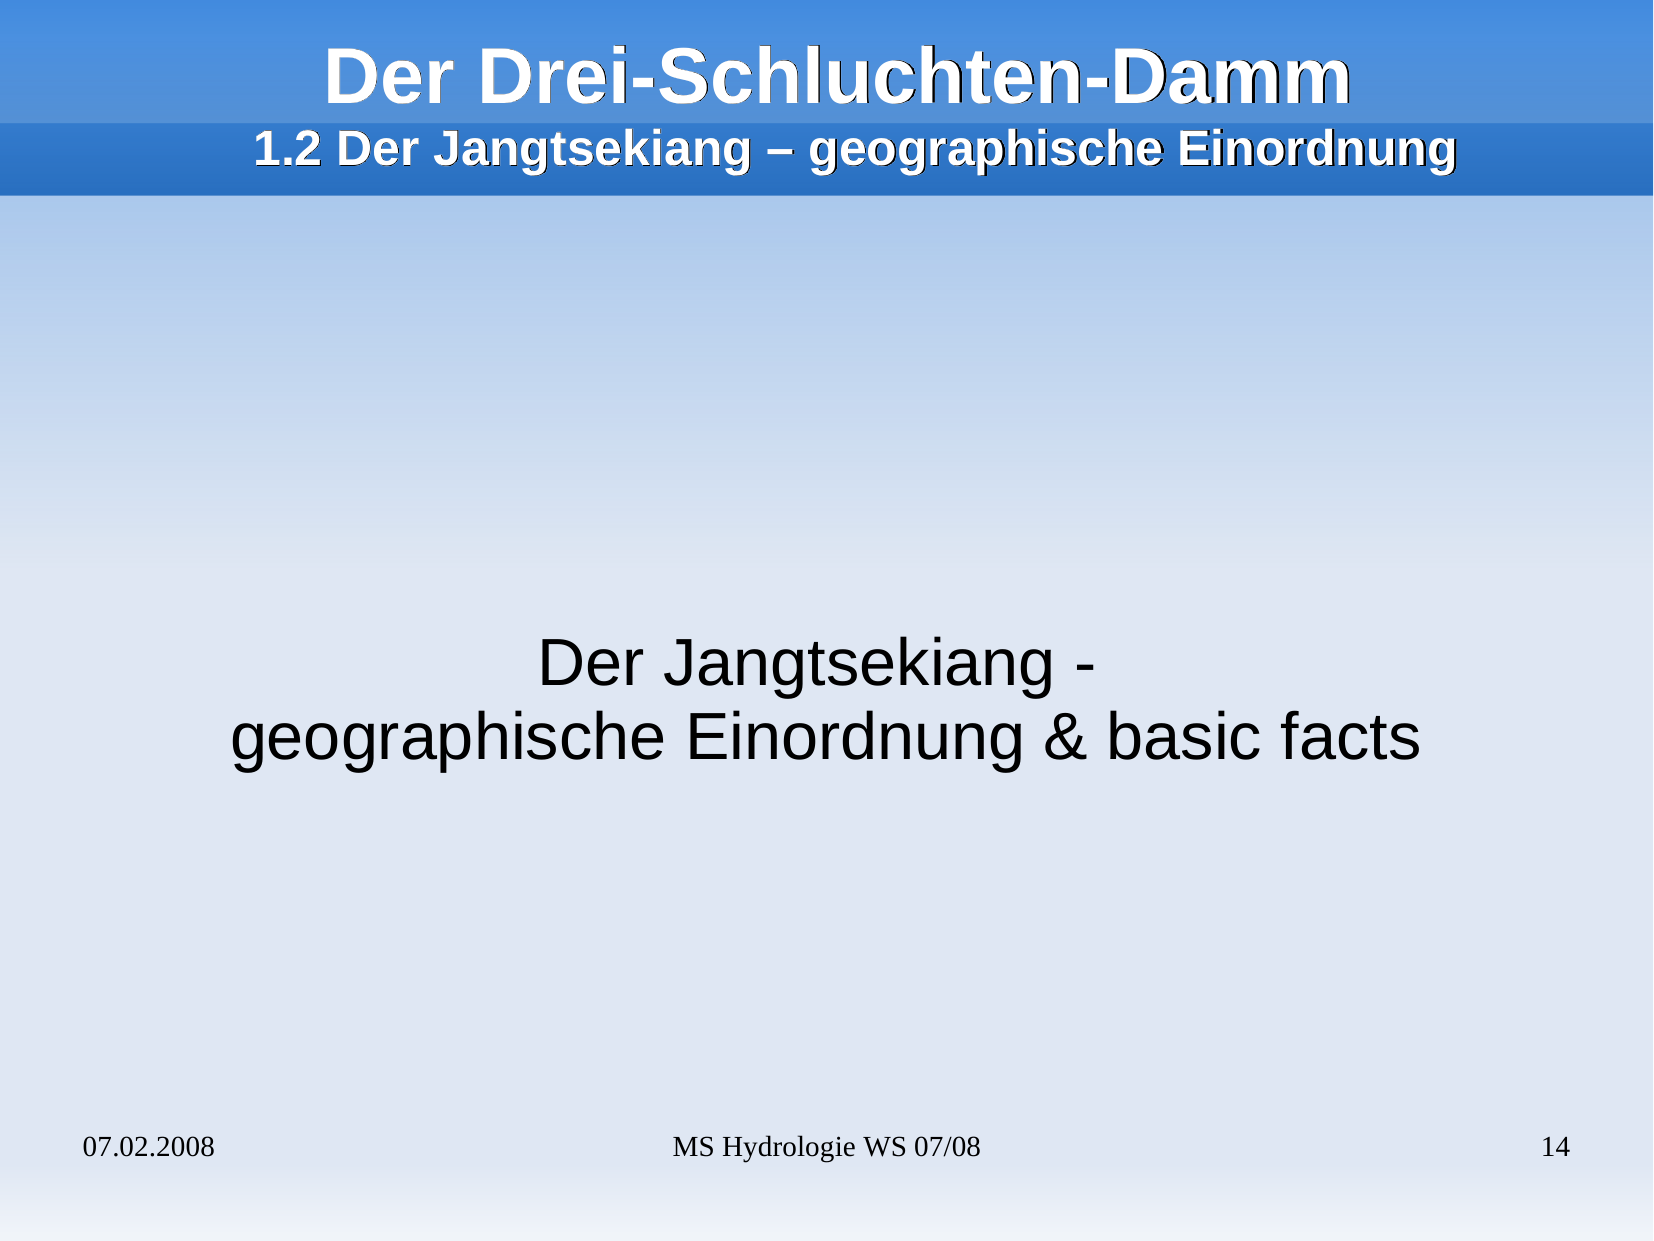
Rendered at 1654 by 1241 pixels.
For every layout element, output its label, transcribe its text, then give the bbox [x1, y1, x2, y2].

picture [0, 0, 1654, 1241]
title Der Drei-Schluchten-Damm 1.2 Der Jangtsekiang – geographische Einordnung [76, 0, 1565, 208]
subtitle Der Jangtsekiang - geographische Einordnung & basic facts [82, 297, 1571, 1102]
